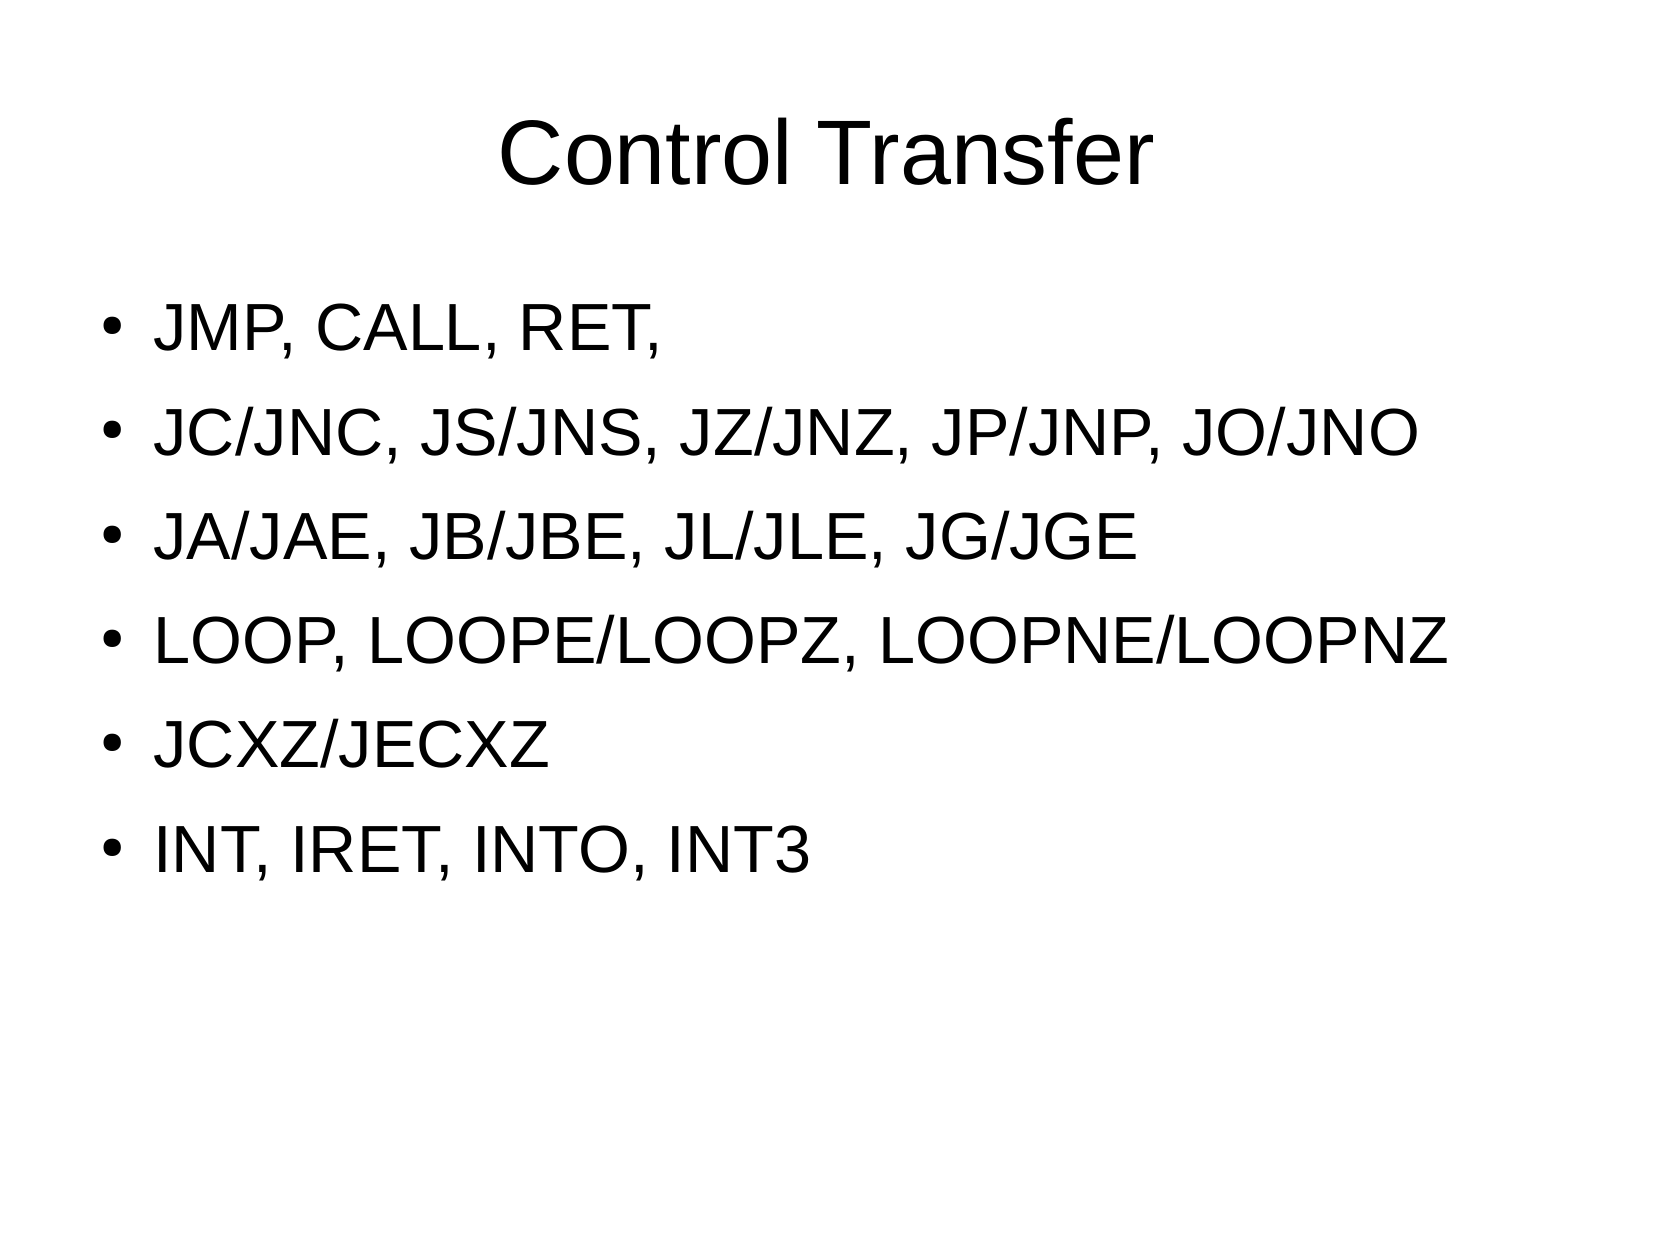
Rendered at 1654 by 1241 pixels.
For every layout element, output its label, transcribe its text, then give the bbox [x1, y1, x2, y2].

title Control Transfer [82, 56, 1571, 250]
list JMP, CALL, RET, JC/JNC, JS/JNS, JZ/JNZ, JP/JNP, JO/JNO JA/JAE, JB/JBE, JL/JLE, JG/JGE LOOP, LOOPE/LOOPZ, LOOPNE/LOOPNZ JCXZ/JECXZ INT, IRET, INTO, INT3 [82, 290, 1571, 1094]
